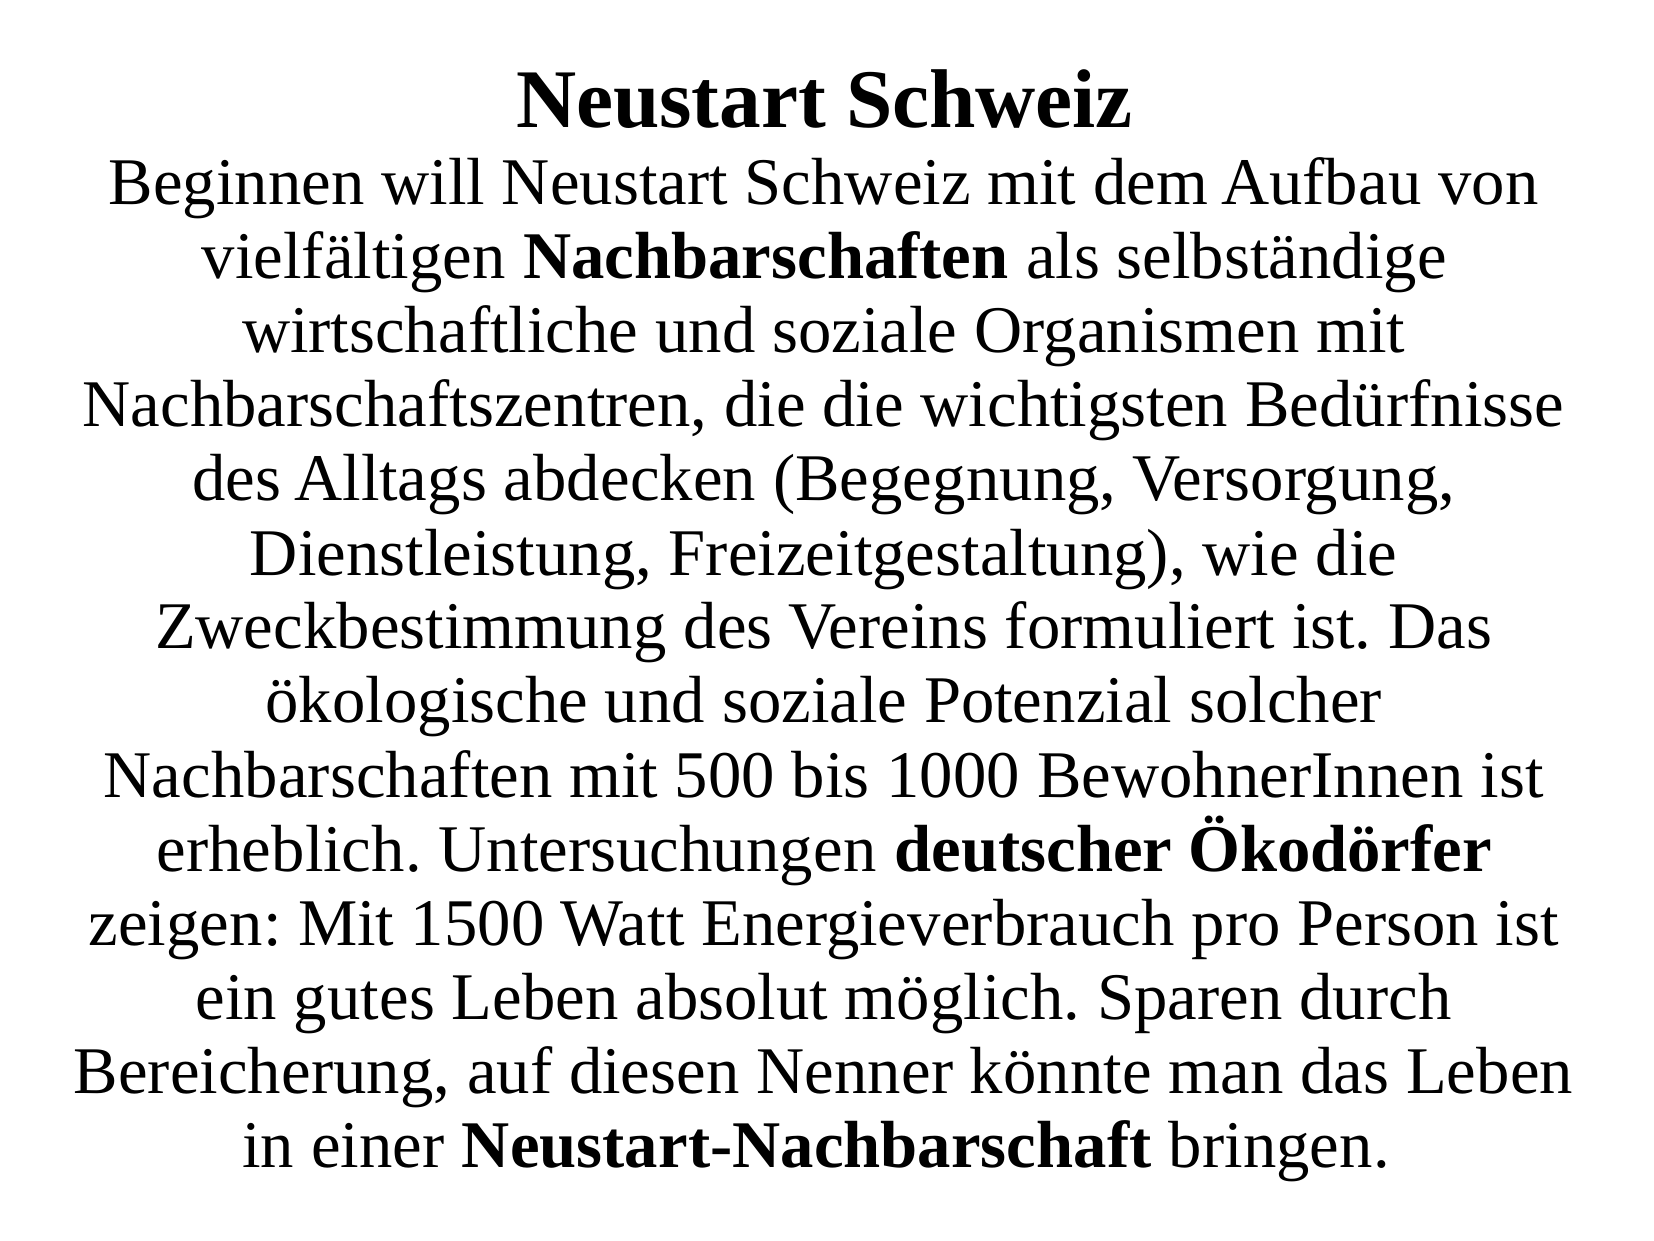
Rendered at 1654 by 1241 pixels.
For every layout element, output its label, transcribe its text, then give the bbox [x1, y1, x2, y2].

text_box Neustart Schweiz Beginnen will Neustart Schweiz mit dem Aufbau von vielfältigen Nachbarschaften als selbständige wirtschaftliche und soziale Organismen mit Nachbarschaftszentren, die die wichtigsten Bedürfnisse des Alltags abdecken (Begegnung, Versorgung, Dienstleistung, Freizeitgestaltung), wie die Zweckbestimmung des Vereins formuliert ist. Das ökologische und soziale Potenzial solcher Nachbarschaften mit 500 bis 1000 BewohnerInnen ist erheblich. Untersuchungen deutscher Ökodörfer zeigen: Mit 1500 Watt Energieverbrauch pro Person ist ein gutes Leben absolut möglich. Sparen durch Bereicherung, auf diesen Nenner könnte man das Leben in einer Neustart-Nachbarschaft bringen. [59, 45, 1595, 1190]
